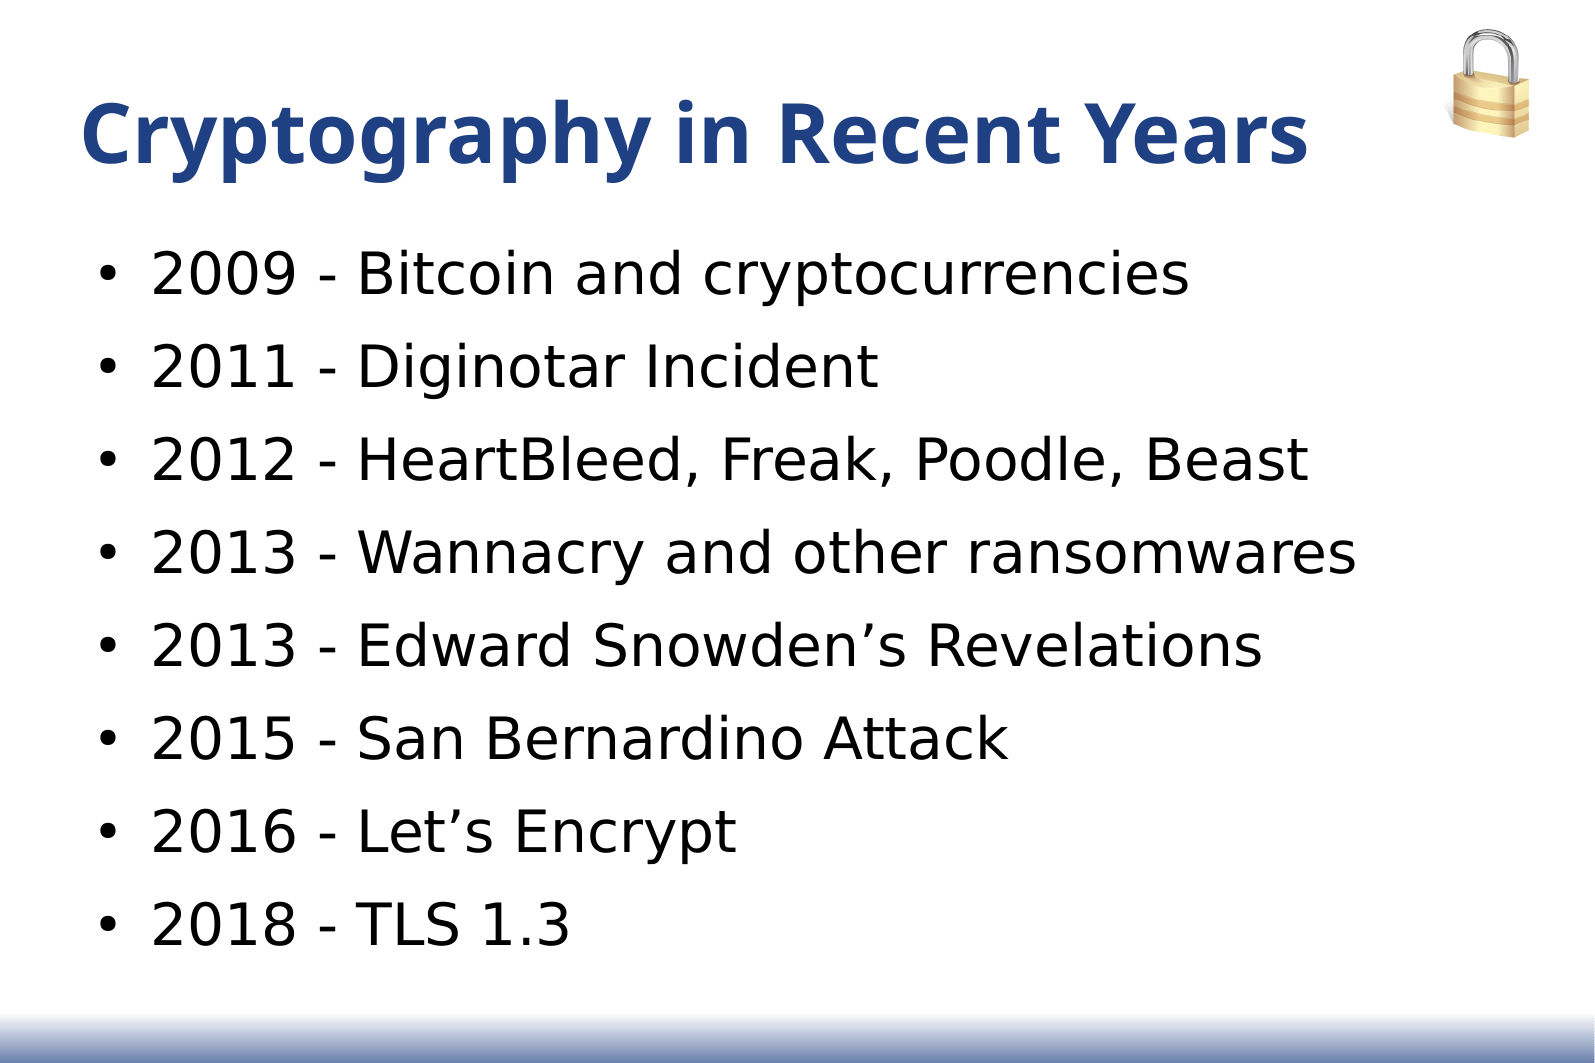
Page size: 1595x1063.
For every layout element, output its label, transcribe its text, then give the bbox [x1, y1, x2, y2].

title Cryptography in Recent Years [79, 42, 1515, 220]
picture [1423, 25, 1555, 142]
list 2009 - Bitcoin and cryptocurrencies 2011 - Diginotar Incident 2012 - HeartBleed, Freak, Poodle, Beast 2013 - Wannacry and other ransomwares 2013 - Edward Snowden’s Revelations 2015 - San Bernardino Attack 2016 - Let’s Encrypt 2018 - TLS 1.3 [79, 240, 1515, 959]
